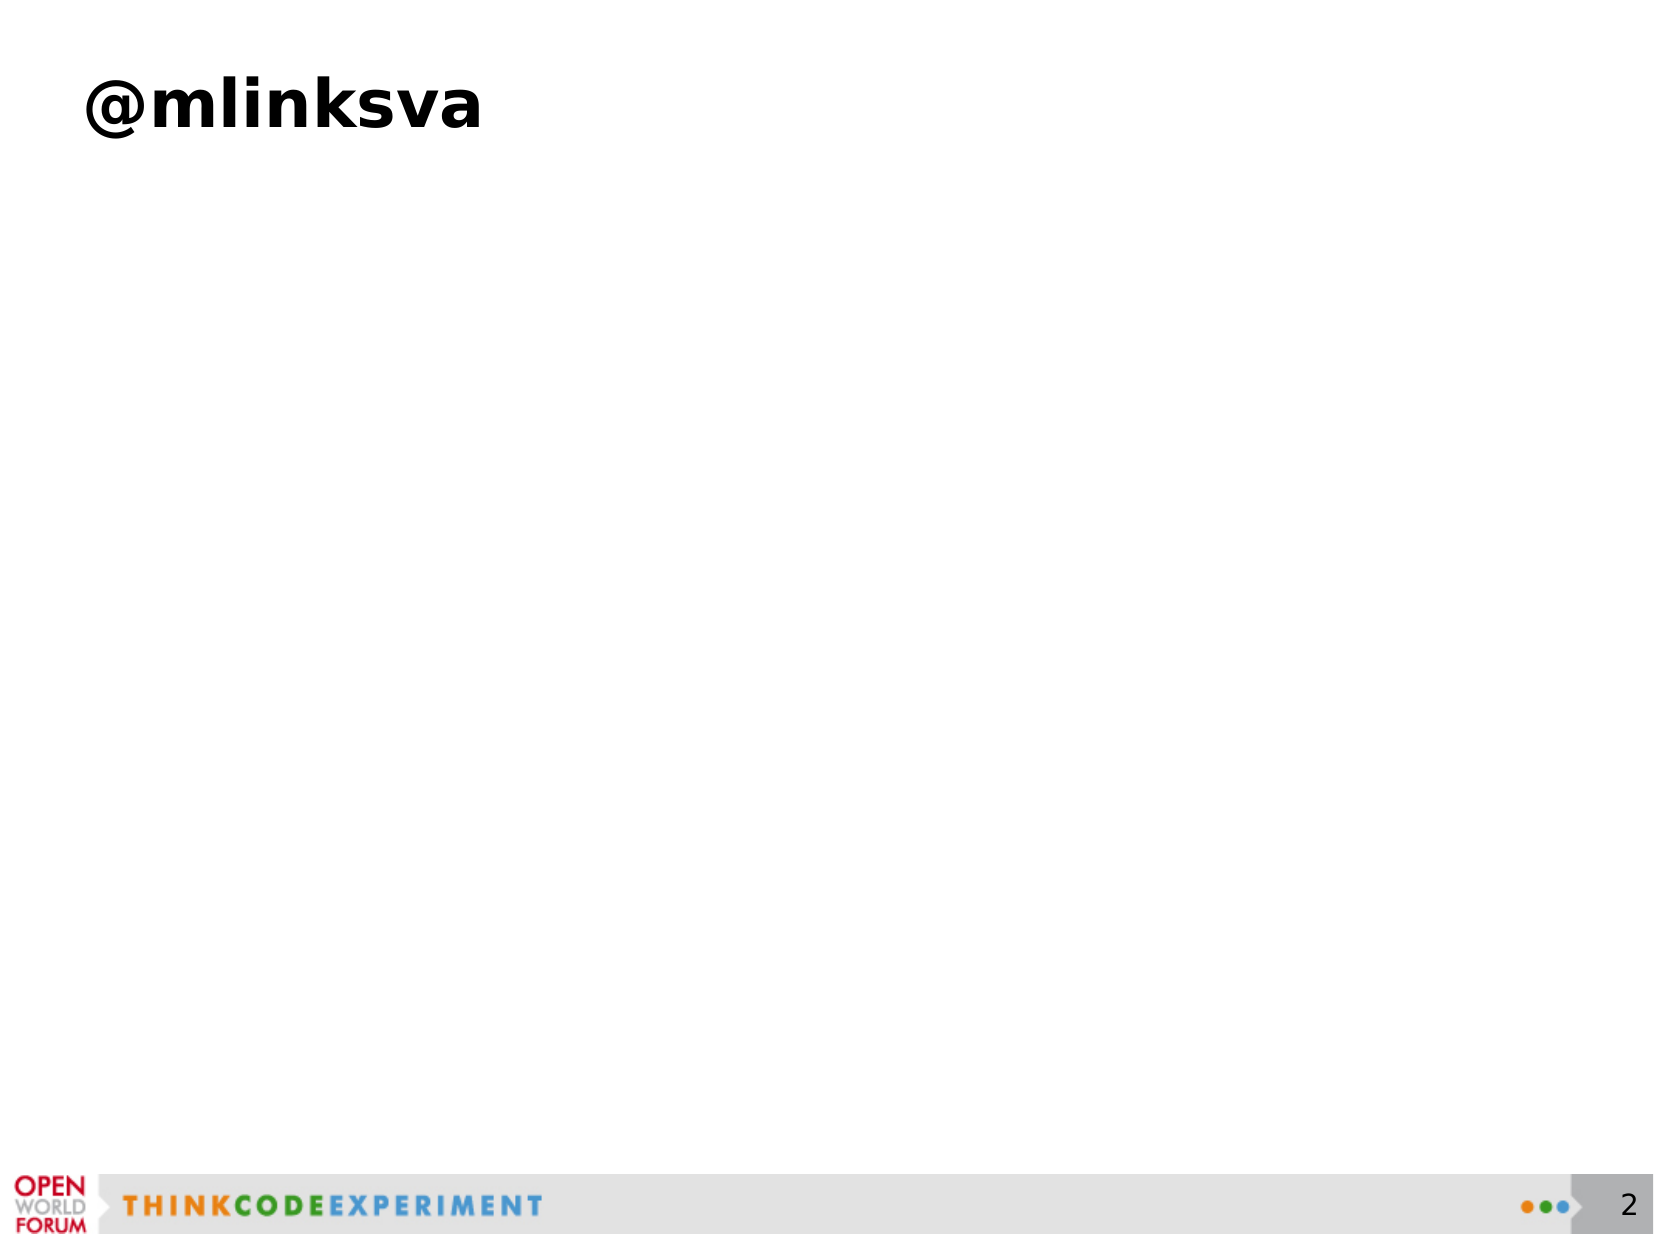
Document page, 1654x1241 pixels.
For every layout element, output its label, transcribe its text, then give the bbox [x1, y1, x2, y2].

list @mlinksva [82, 65, 1571, 1062]
picture [0, 1174, 1654, 1234]
